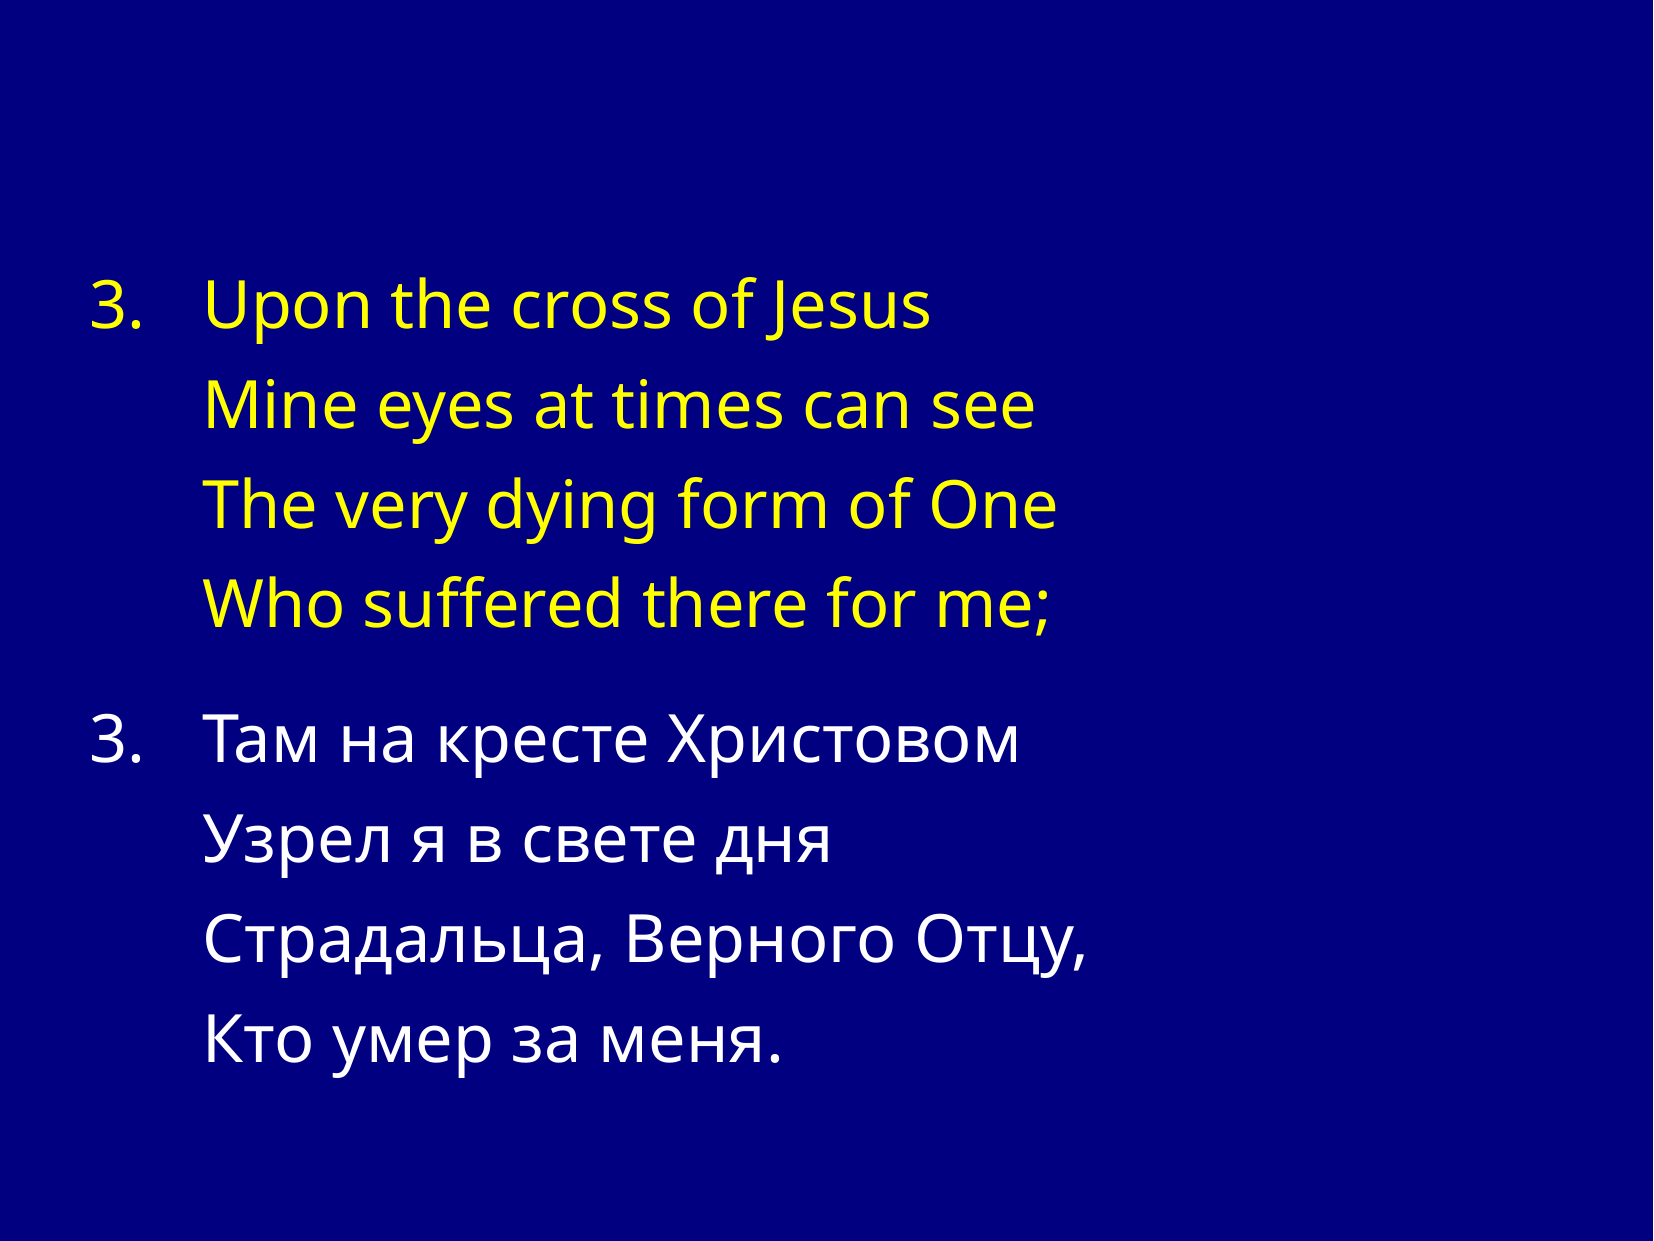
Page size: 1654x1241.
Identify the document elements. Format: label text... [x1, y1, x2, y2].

text_box 3. Upon the cross of Jesus Mine eyes at times can see The very dying form of One Who suffered there for me; [75, 150, 1576, 638]
text_box 3. Там на кресте Христовом Узрел я в свете дня Страдальца, Верного Отцу, Кто умер за меня. [75, 675, 1576, 1163]
